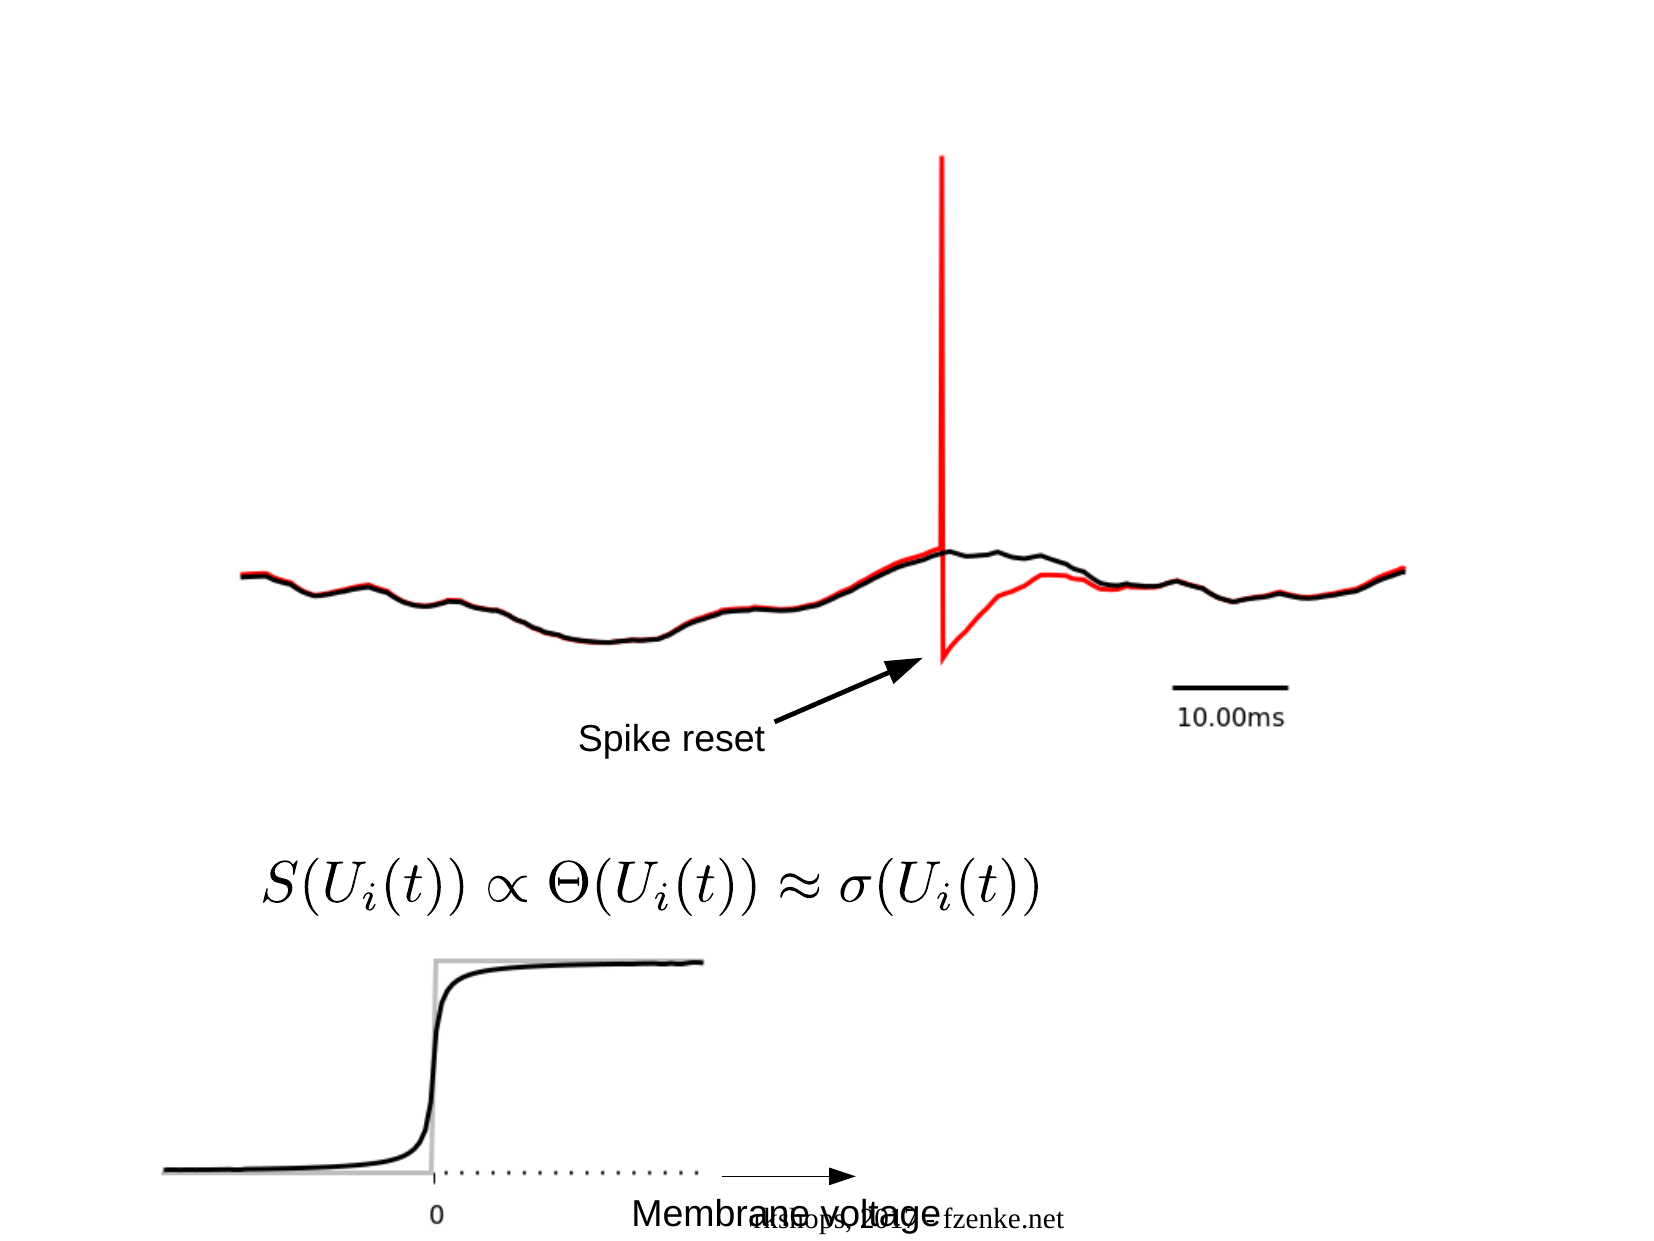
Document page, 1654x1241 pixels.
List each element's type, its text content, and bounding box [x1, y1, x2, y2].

picture [124, 929, 750, 1241]
text_box [260, 857, 1044, 916]
picture [201, 124, 1452, 750]
text_box Membrane voltage [616, 1185, 957, 1241]
text_box Spike reset [563, 710, 781, 767]
